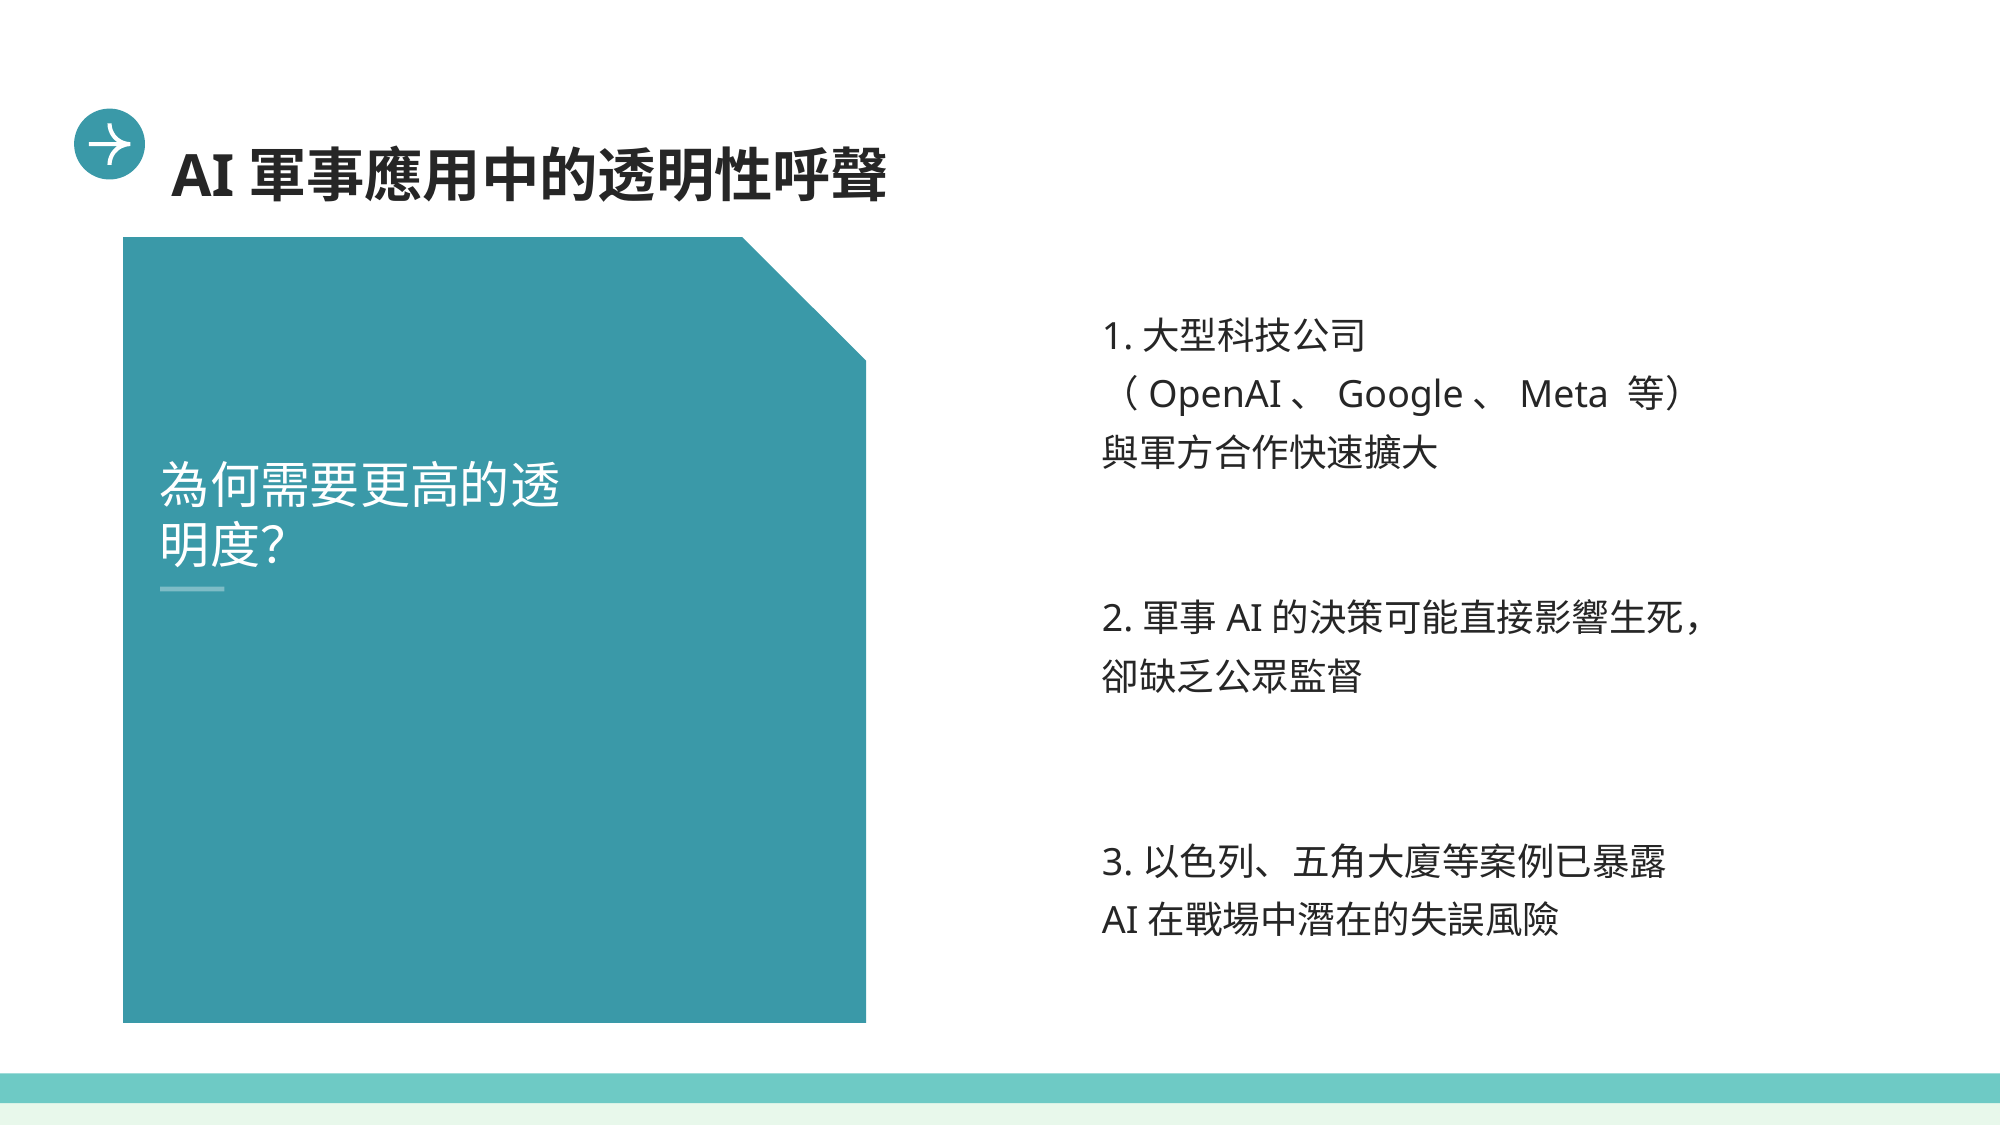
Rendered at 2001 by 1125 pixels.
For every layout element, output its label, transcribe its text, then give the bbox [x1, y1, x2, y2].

text_box 為何需要更高的透明度？ [144, 438, 613, 567]
text_box 3.以色列、五角大廈等案例已暴露AI在戰場中潛在的失誤風險 [1101, 830, 1712, 935]
text_box 1.大型科技公司（OpenAI、Google、Meta 等）與軍方合作快速擴大 [1101, 333, 1712, 439]
text_box [0, 0, 2000, 1125]
text_box 2.軍事AI的決策可能直接影響生死，卻缺乏公眾監督 [1101, 586, 1712, 692]
text_box AI軍事應用中的透明性呼聲 [171, 86, 1890, 158]
